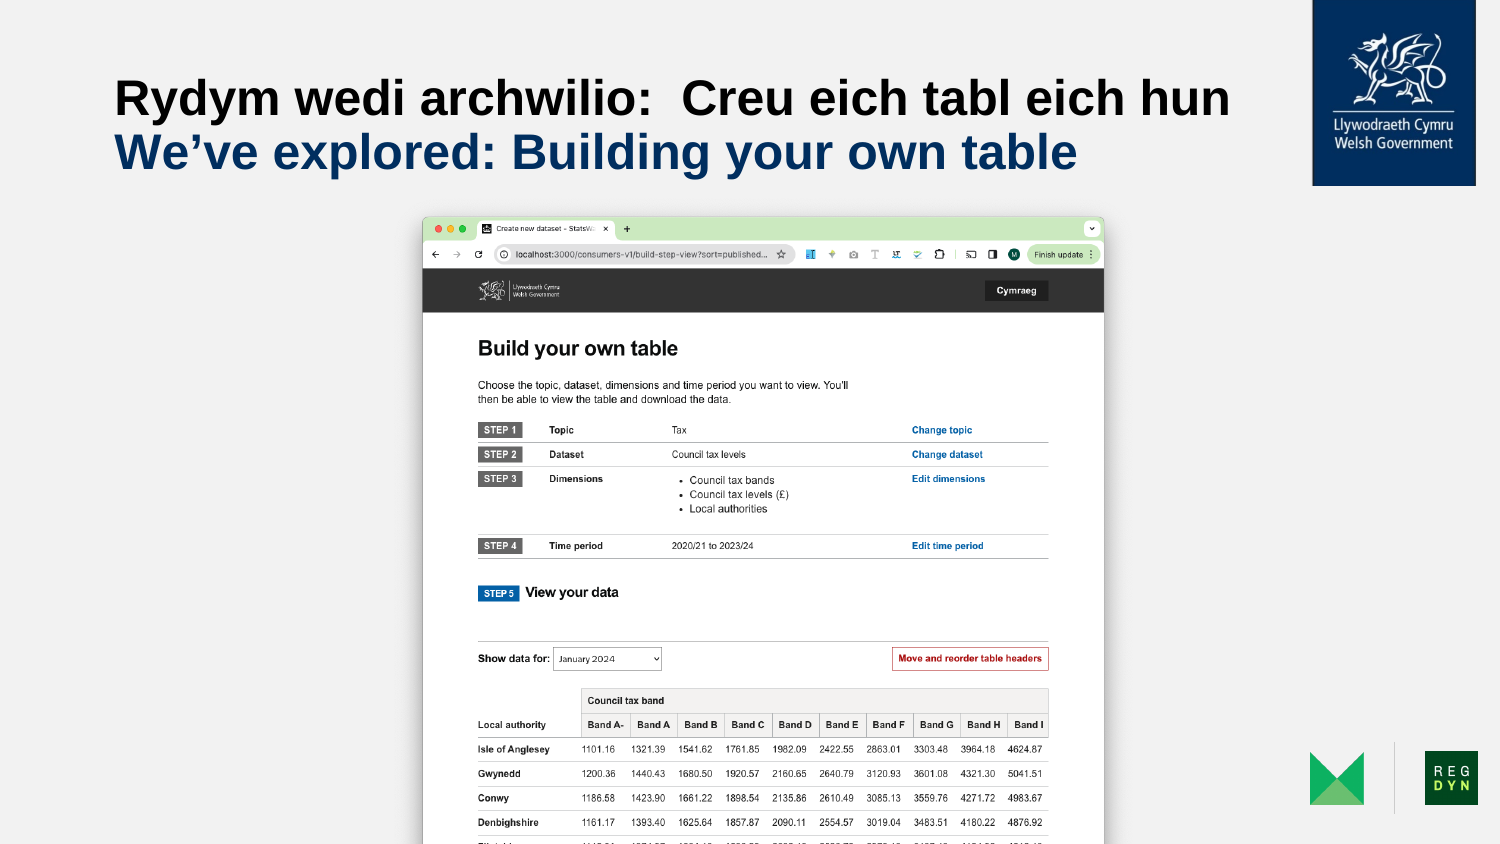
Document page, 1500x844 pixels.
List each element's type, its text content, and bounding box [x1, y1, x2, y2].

title Rydym wedi archwilio: Creu eich tabl eich hun We’ve explored: Building your own table [103, 44, 1397, 209]
picture [1425, 751, 1478, 805]
picture [389, 209, 1137, 844]
picture [1310, 752, 1364, 805]
